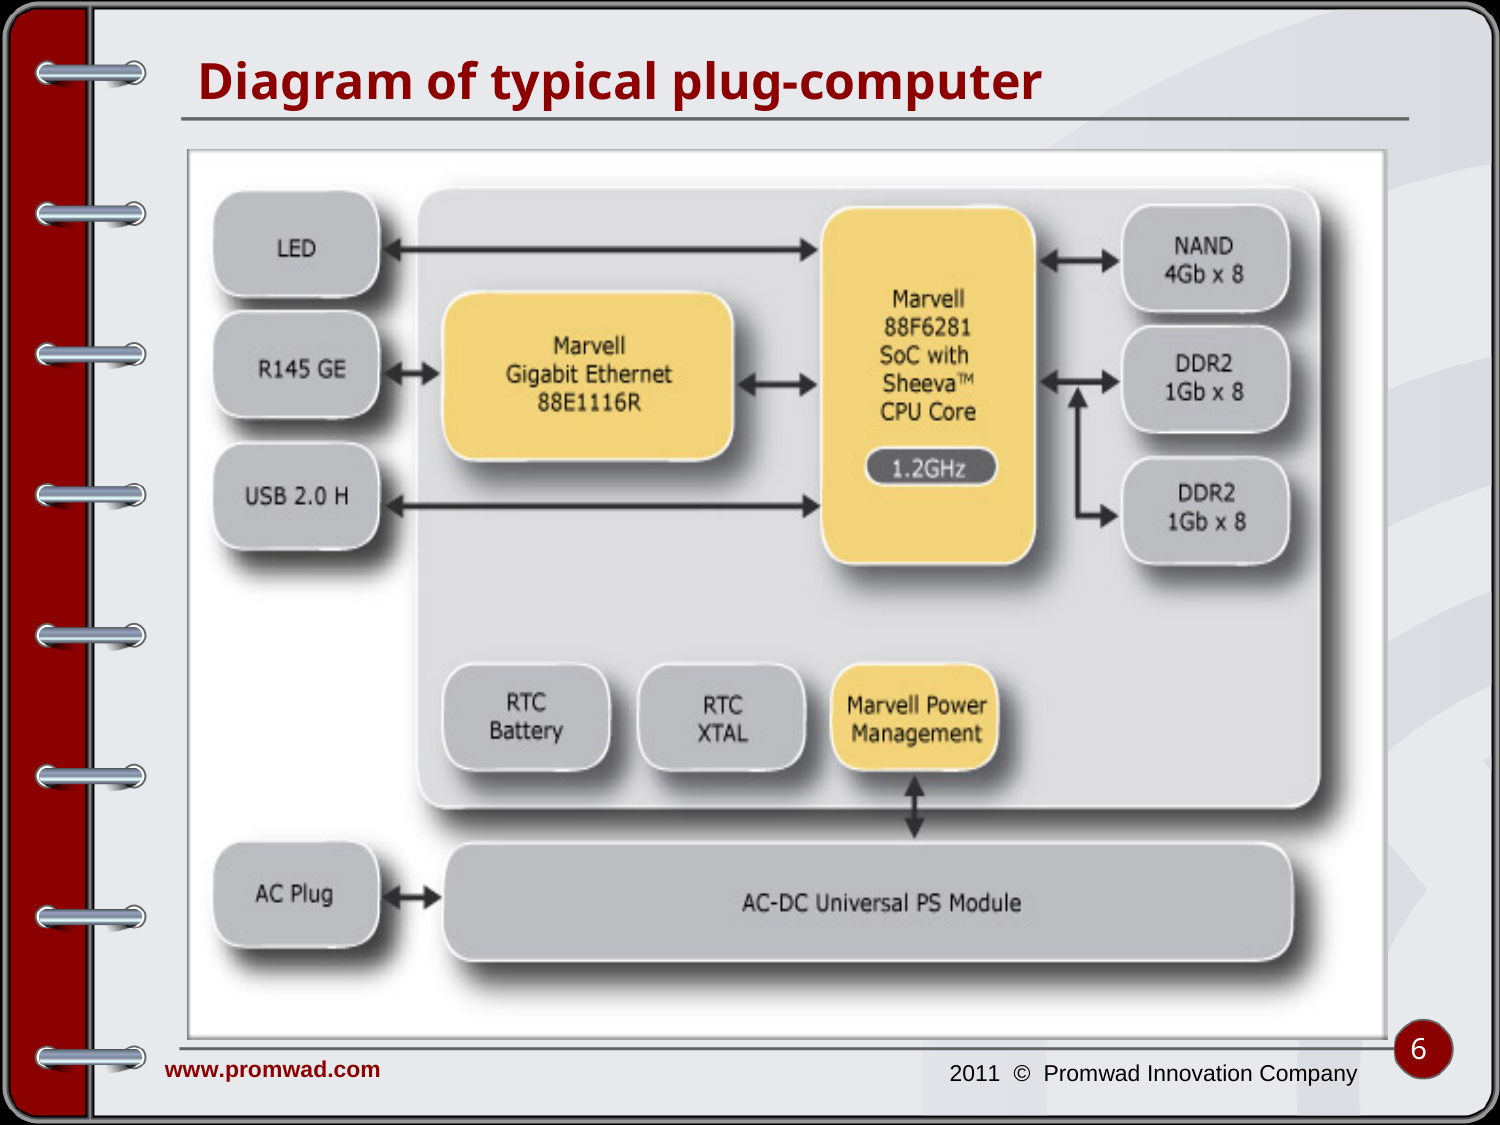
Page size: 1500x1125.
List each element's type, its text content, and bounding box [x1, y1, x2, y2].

text_box 2011 © Promwad Innovation Company [634, 1051, 1373, 1095]
picture [0, 0, 1500, 1125]
text_box www.promwad.com [150, 1046, 405, 1090]
text_box <number> [1332, 1023, 1500, 1079]
text_box Diagram of typical plug-computer [183, 45, 1400, 114]
